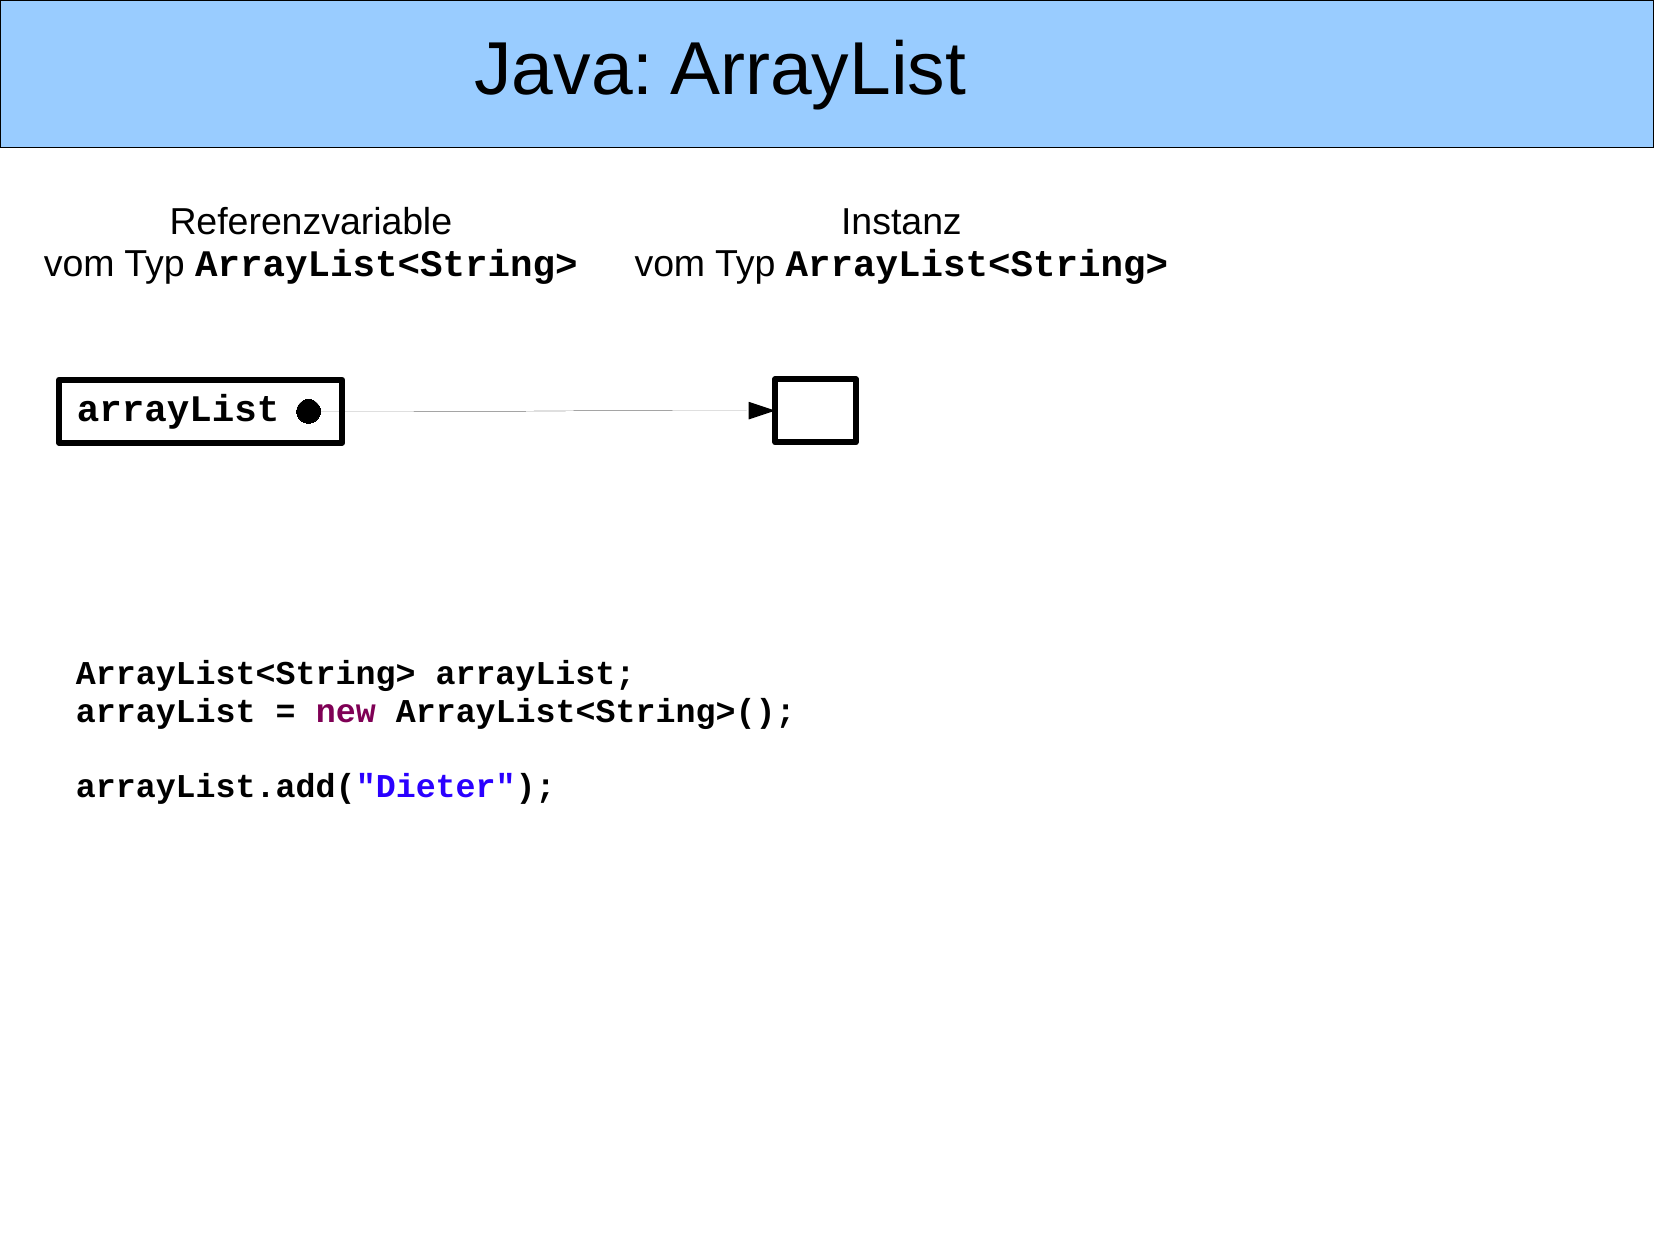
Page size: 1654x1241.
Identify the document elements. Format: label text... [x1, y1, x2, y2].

text_box [0, 0, 1654, 148]
text_box arrayList [59, 379, 343, 443]
text_box Referenzvariable vom Typ ArrayList<String> [29, 193, 591, 296]
text_box [775, 379, 856, 443]
text_box [296, 399, 321, 424]
text_box ArrayList<String> arrayList; arrayList = new ArrayList<String>(); arrayList.add("Dieter"); [61, 649, 1131, 975]
text_box Instanz vom Typ ArrayList<String> [619, 193, 1182, 296]
text_box Java: ArrayList [459, 19, 982, 119]
